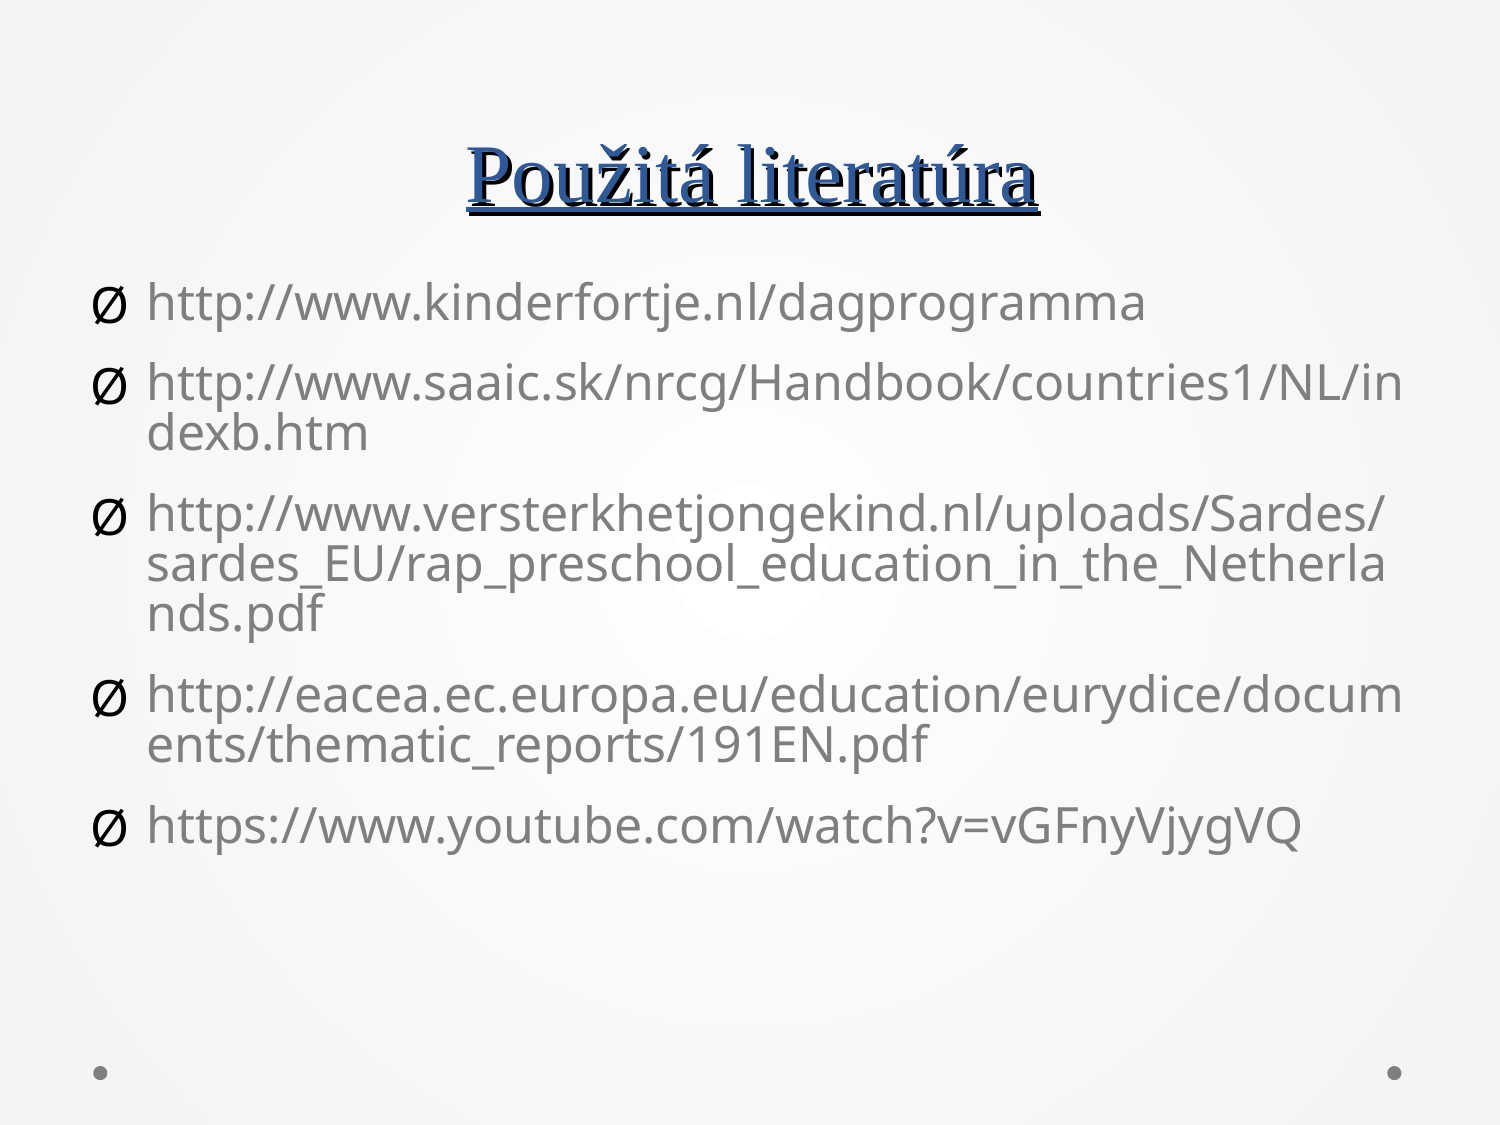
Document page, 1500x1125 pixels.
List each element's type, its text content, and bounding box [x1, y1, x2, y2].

list http://www.kinderfortje.nl/dagprogramma http://www.saaic.sk/nrcg/Handbook/countries1/NL/indexb.htm http://www.versterkhetjongekind.nl/uploads/Sardes/sardes_EU/rap_preschool_education_in_the_Netherlands.pdf http://eacea.ec.europa.eu/education/eurydice/documents/thematic_reports/191EN.pdf https://www.youtube.com/watch?v=vGFnyVjygVQ [75, 262, 1426, 1005]
title Použitá literatúra [76, 90, 1427, 228]
